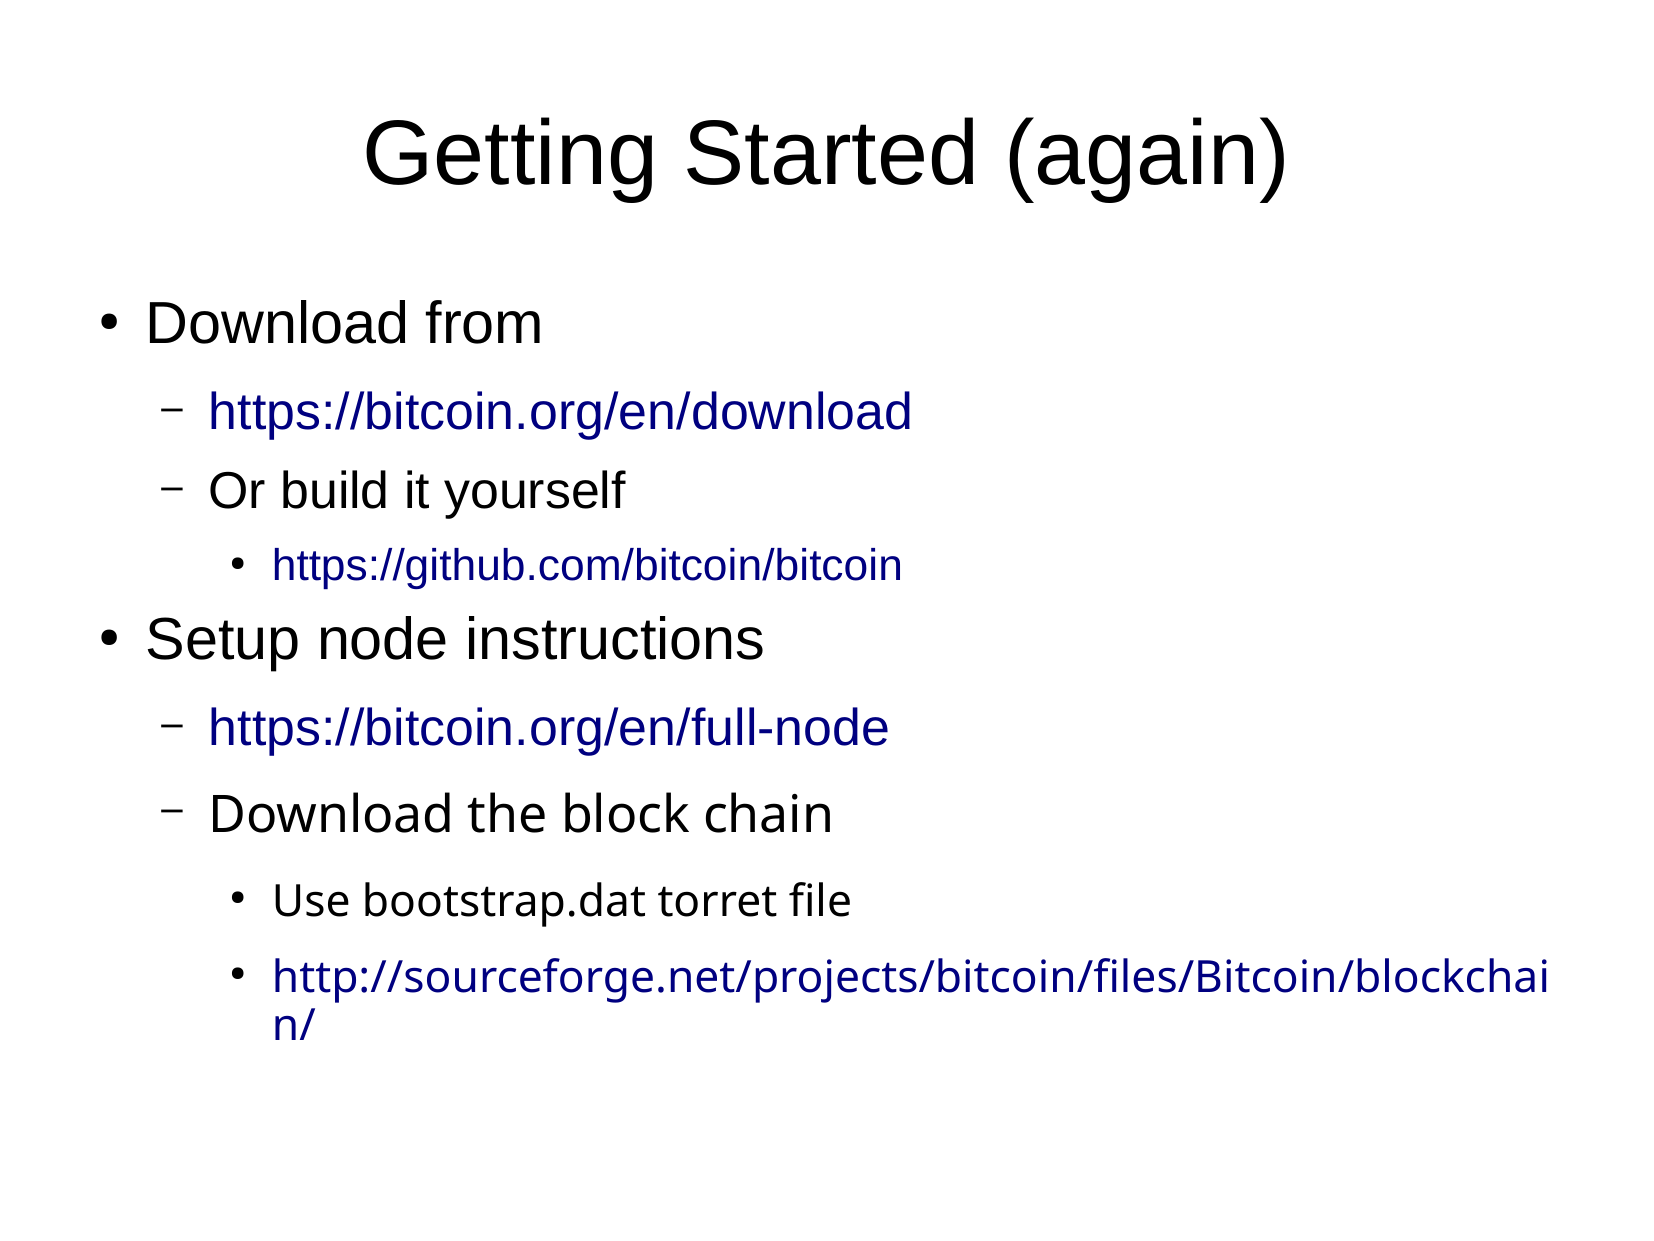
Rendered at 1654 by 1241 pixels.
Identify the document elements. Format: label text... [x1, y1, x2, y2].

title Getting Started (again) [82, 49, 1571, 257]
list Download from https://bitcoin.org/en/download Or build it yourself https://github.com/bitcoin/bitcoin Setup node instructions https://bitcoin.org/en/full-node Download the block chain Use bootstrap.dat torret file http://sourceforge.net/projects/bitcoin/files/Bitcoin/blockchain/ [82, 290, 1571, 1010]
